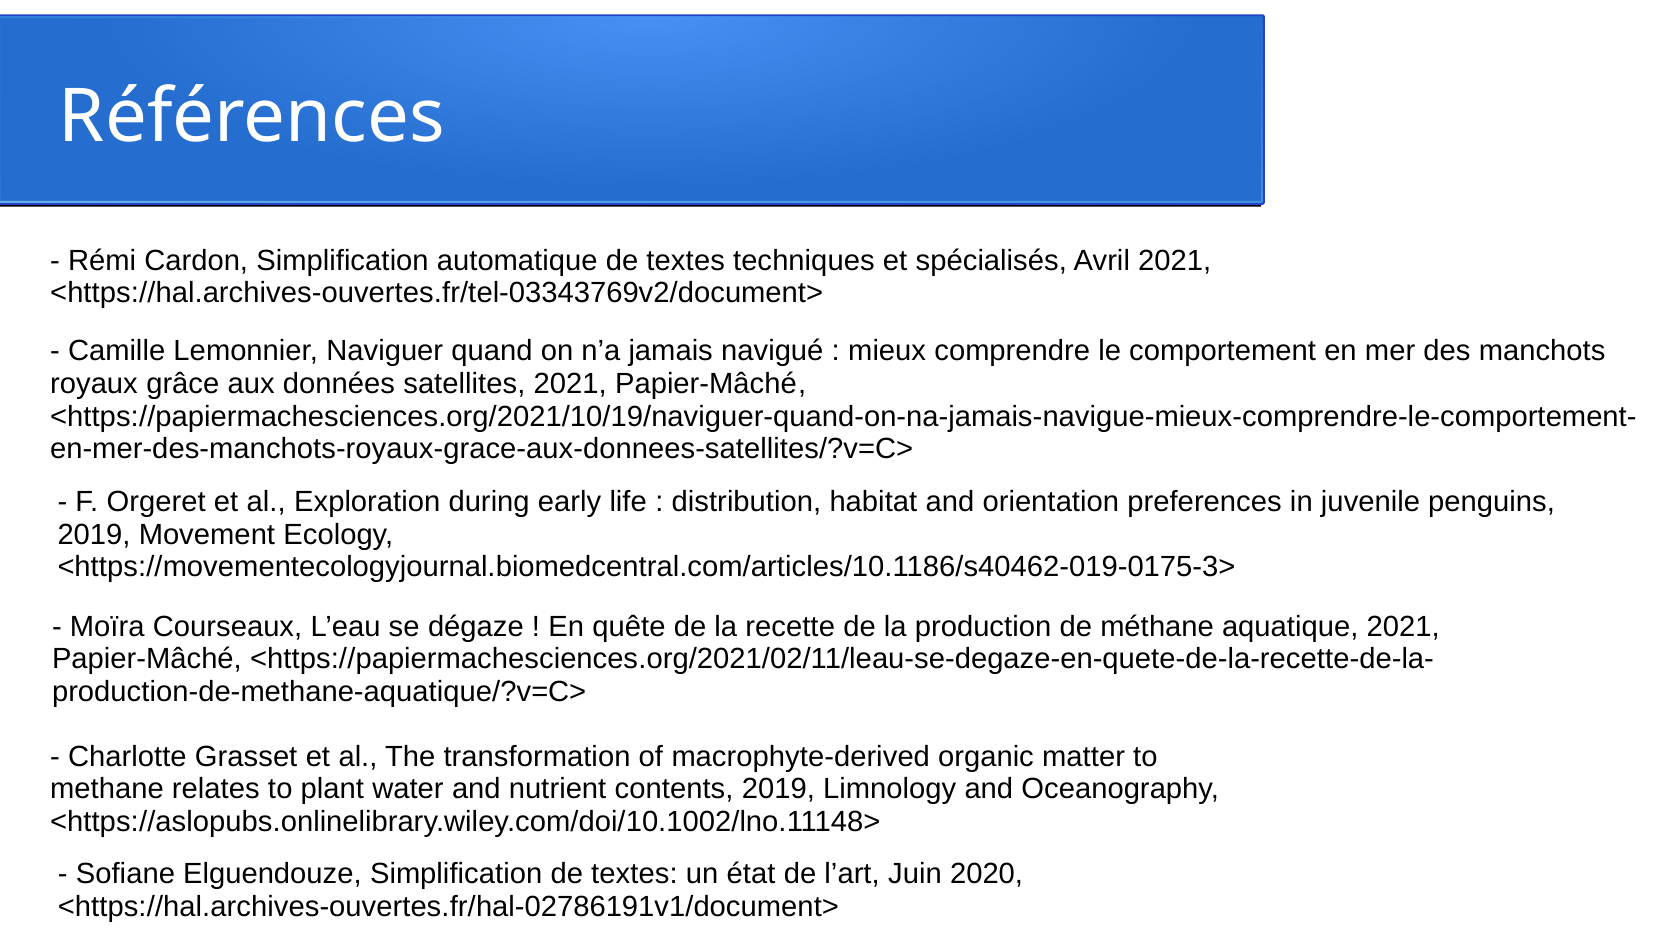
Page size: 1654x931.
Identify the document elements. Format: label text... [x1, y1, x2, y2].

title Références [59, 35, 1211, 189]
text_box - Charlotte Grasset et al., The transformation of macrophyte-derived organic matter to methane relates to plant water and nutrient contents, 2019, Limnology and Oceanography, <https://aslopubs.onlinelibrary.wiley.com/doi/10.1002/lno.11148> [35, 732, 1607, 911]
text_box - Camille Lemonnier, Naviguer quand on n’a jamais navigué : mieux comprendre le comportement en mer des manchots royaux grâce aux données satellites, 2021, Papier-Mâché, <https://papiermachesciences.org/2021/10/19/naviguer-quand-on-na-jamais-navigue-mieux-comprendre-le-comportement-en-mer-des-manchots-royaux-grace-aux-donnees-satellites/?v=C> [35, 326, 1654, 473]
text_box - Rémi Cardon, Simplification automatique de textes techniques et spécialisés, Avril 2021, <https://hal.archives-ouvertes.fr/tel-03343769v2/document> [35, 236, 1441, 350]
text_box - Moïra Courseaux, L’eau se dégaze ! En quête de la recette de la production de méthane aquatique, 2021, Papier-Mâché, <https://papiermachesciences.org/2021/02/11/leau-se-degaze-en-quete-de-la-recette-de-la-production-de-methane-aquatique/?v=C> [37, 602, 1560, 716]
text_box - Sofiane Elguendouze, Simplification de textes: un état de l’art, Juin 2020, <https://hal.archives-ouvertes.fr/hal-02786191v1/document> [43, 849, 1642, 931]
text_box - F. Orgeret et al., Exploration during early life : distribution, habitat and orientation preferences in juvenile penguins, 2019, Movement Ecology, <https://movementecologyjournal.biomedcentral.com/articles/10.1186/s40462-019-0175-3> [42, 477, 1642, 591]
